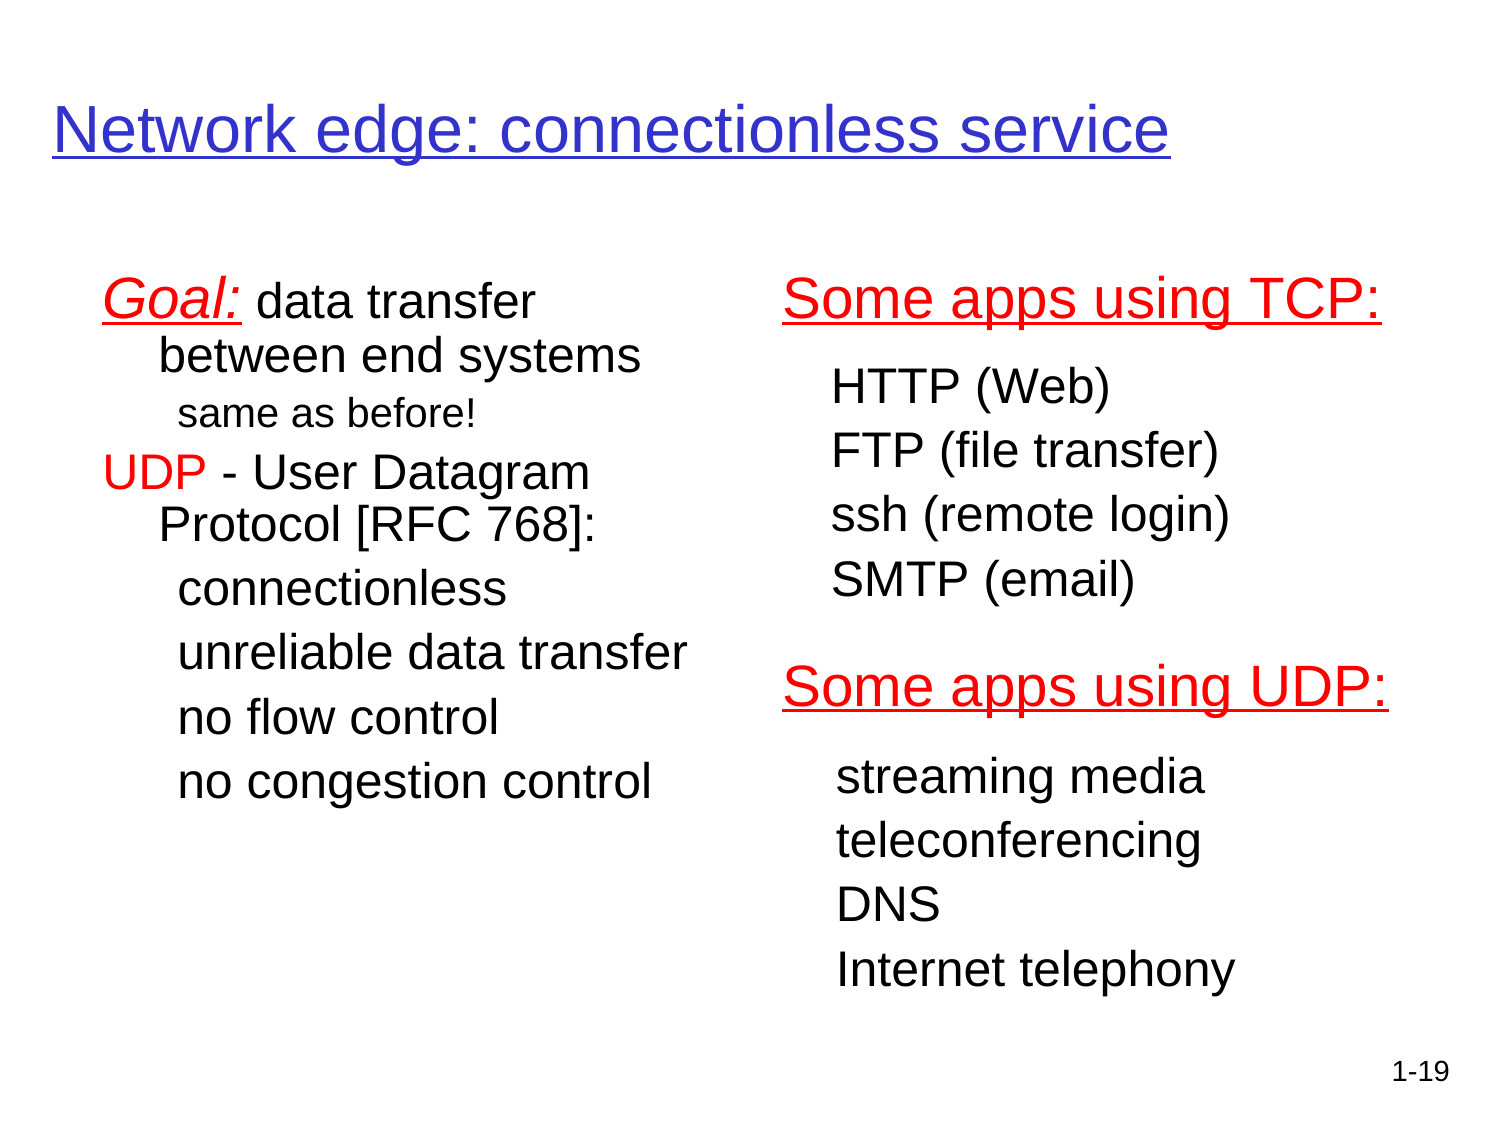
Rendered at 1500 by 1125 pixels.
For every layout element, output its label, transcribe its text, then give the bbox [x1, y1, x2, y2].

title Network edge: connectionless service [37, 37, 1425, 225]
list Some apps using TCP: Some apps using UDP: [767, 262, 1463, 1026]
text_box HTTP (Web) FTP (file transfer) ssh (remote login) SMTP (email) [816, 354, 1461, 615]
text_box streaming media teleconferencing DNS Internet telephony [820, 744, 1434, 1004]
list Goal: data transfer between end systems same as before! UDP - User Datagram Protocol [RFC 768]: connectionless unreliable data transfer no flow control no congestion control [87, 262, 751, 1026]
